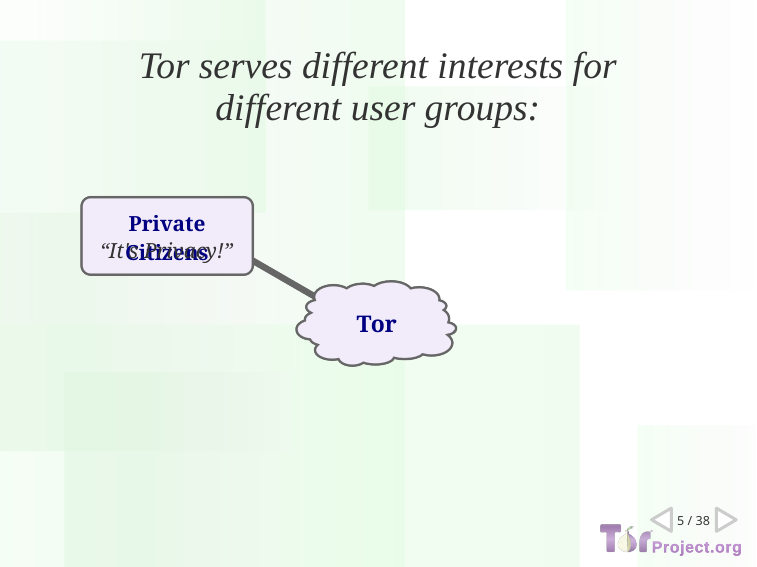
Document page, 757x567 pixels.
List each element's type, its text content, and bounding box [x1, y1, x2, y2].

text_box Tor serves different interests for different user groups: [69, 37, 687, 136]
text_box Tor [297, 300, 457, 343]
text_box Private Citizens [81, 201, 253, 242]
picture [0, 0, 757, 567]
text_box “It's Privacy!” [83, 228, 250, 269]
